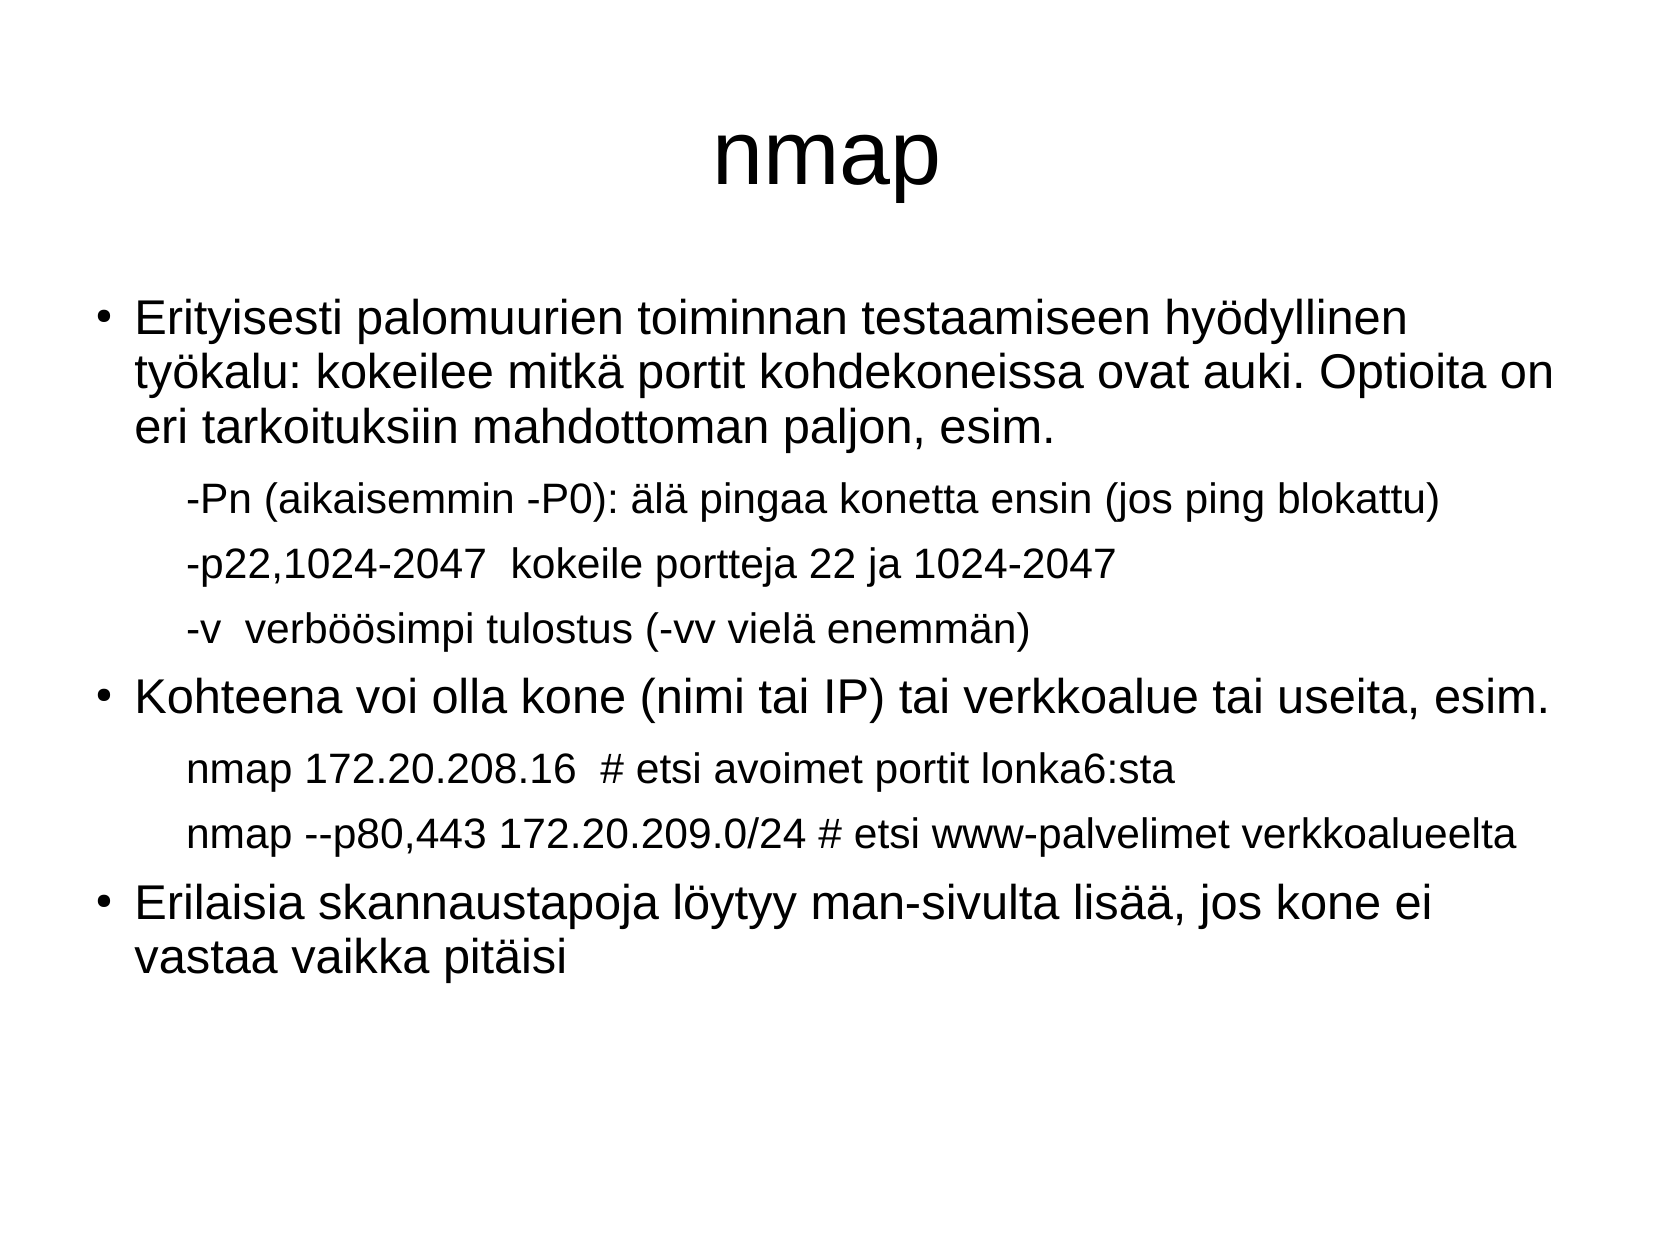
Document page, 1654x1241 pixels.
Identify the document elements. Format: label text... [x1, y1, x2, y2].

list Erityisesti palomuurien toiminnan testaamiseen hyödyllinen työkalu: kokeilee mitkä portit kohdekoneissa ovat auki. Optioita on eri tarkoituksiin mahdottoman paljon, esim. -Pn (aikaisemmin -P0): älä pingaa konetta ensin (jos ping blokattu) -p22,1024-2047 kokeile portteja 22 ja 1024-2047 -v verböösimpi tulostus (-vv vielä enemmän) Kohteena voi olla kone (nimi tai IP) tai verkkoalue tai useita, esim. nmap 172.20.208.16 # etsi avoimet portit lonka6:sta nmap --p80,443 172.20.209.0/24 # etsi www-palvelimet verkkoalueelta Erilaisia skannaustapoja löytyy man-sivulta lisää, jos kone ei vastaa vaikka pitäisi [82, 290, 1571, 1010]
title nmap [82, 49, 1571, 257]
